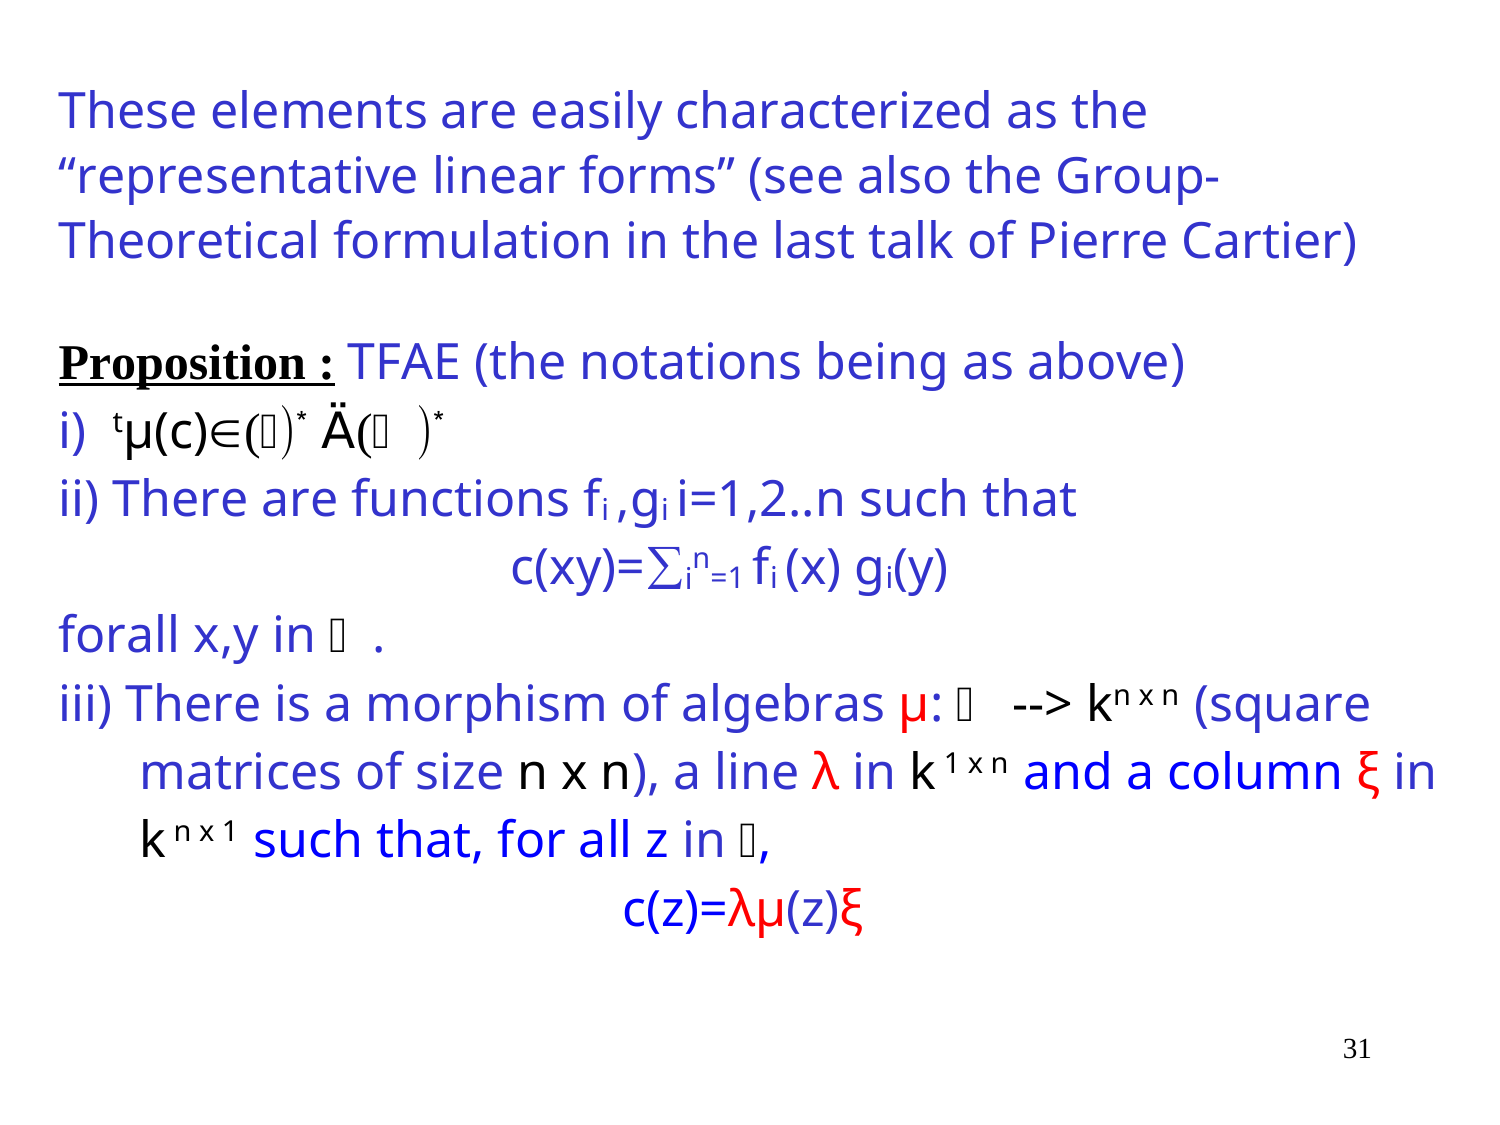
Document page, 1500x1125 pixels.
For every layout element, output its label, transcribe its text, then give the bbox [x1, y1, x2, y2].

text_box These elements are easily characterized as the “representative linear forms” (see also the Group-Theoretical formulation in the last talk of Pierre Cartier) Proposition : TFAE (the notations being as above) i) tµ(c)()* Ä( )* ii) There are functions fi ,gi i=1,2..n such that c(xy)=∑in=1 fi (x) gi(y) forall x,y in  . iii) There is a morphism of algebras μ:  --> kn x n (square matrices of size n x n), a line λ in k 1 x n and a column ξ in k n x 1 such that, for all z in , c(z)=λμ(z)ξ [43, 69, 1455, 1009]
